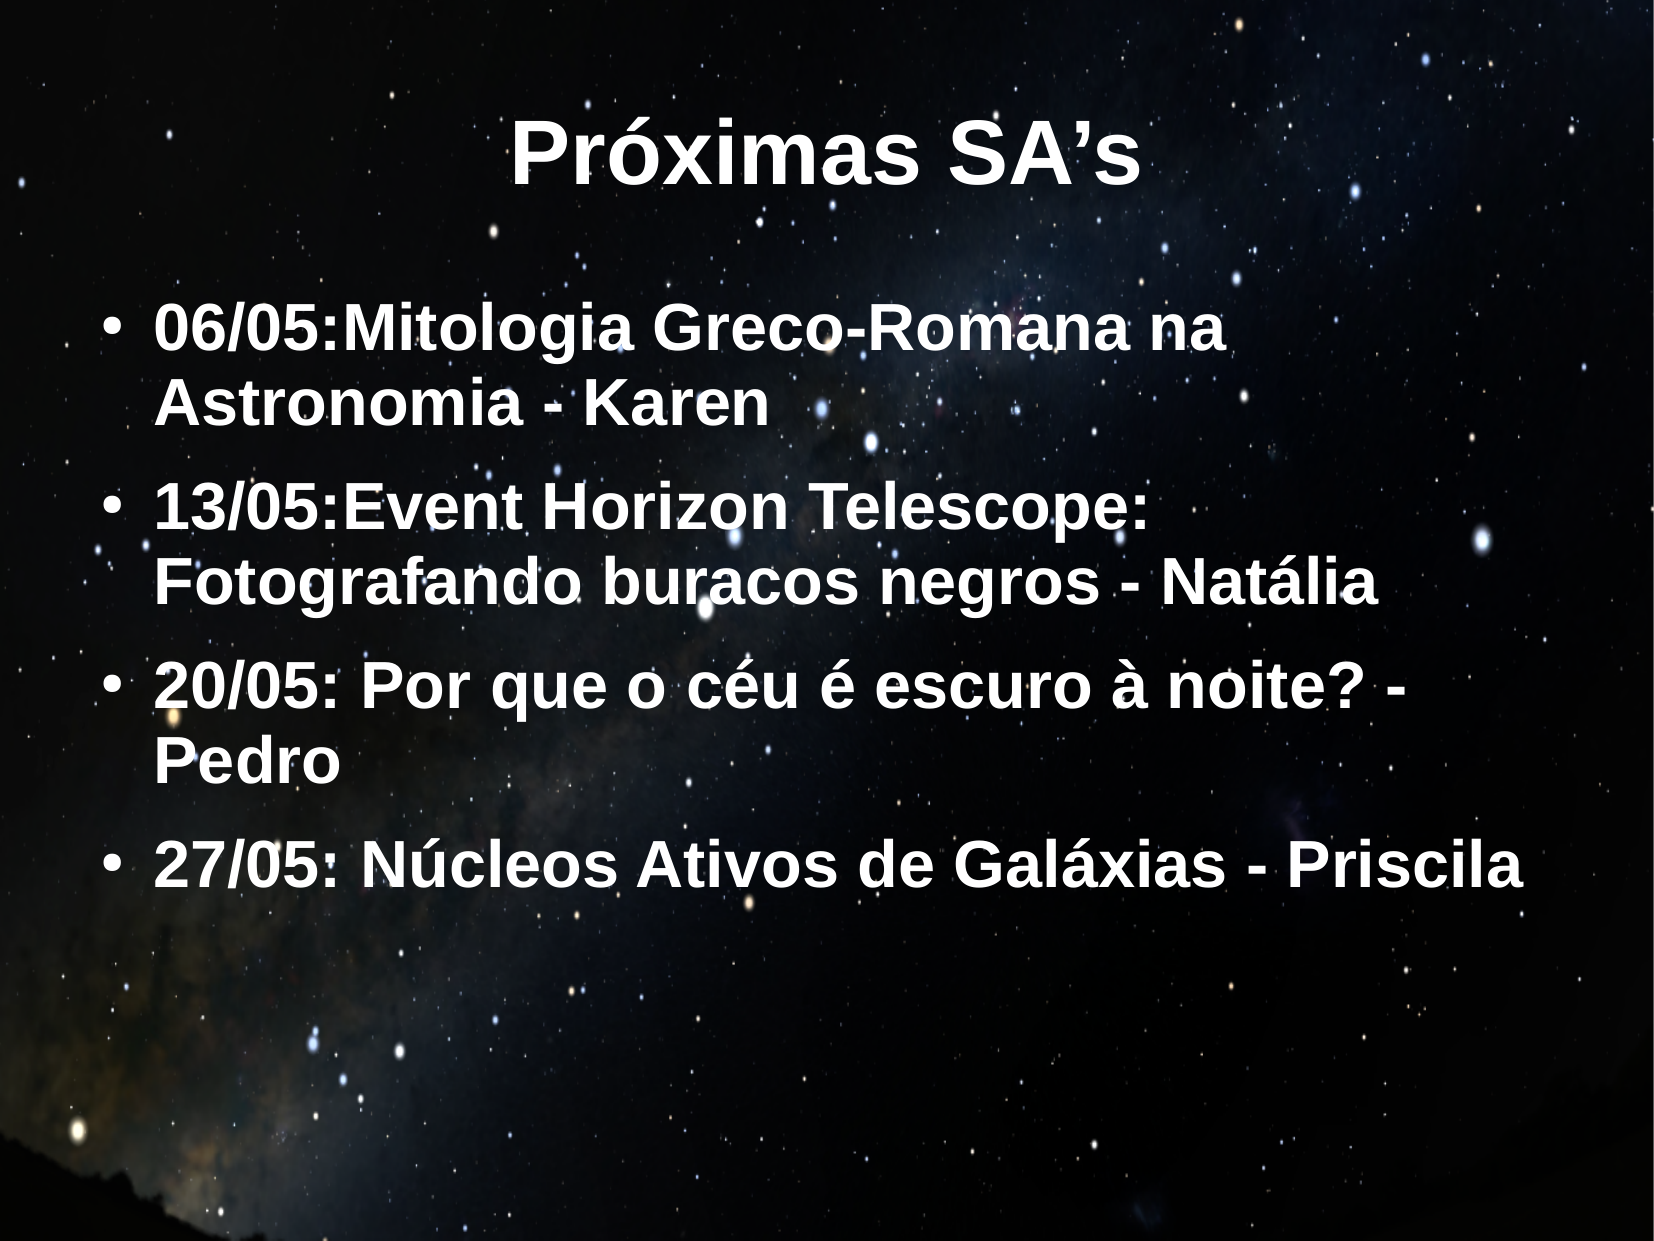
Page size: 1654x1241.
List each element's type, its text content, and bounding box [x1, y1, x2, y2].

list 06/05:Mitologia Greco-Romana na Astronomia - Karen 13/05:Event Horizon Telescope: Fotografando buracos negros - Natália 20/05: Por que o céu é escuro à noite? - Pedro 27/05: Núcleos Ativos de Galáxias - Priscila [82, 290, 1571, 1010]
picture [0, 0, 1654, 1241]
title Próximas SA’s [82, 49, 1571, 257]
